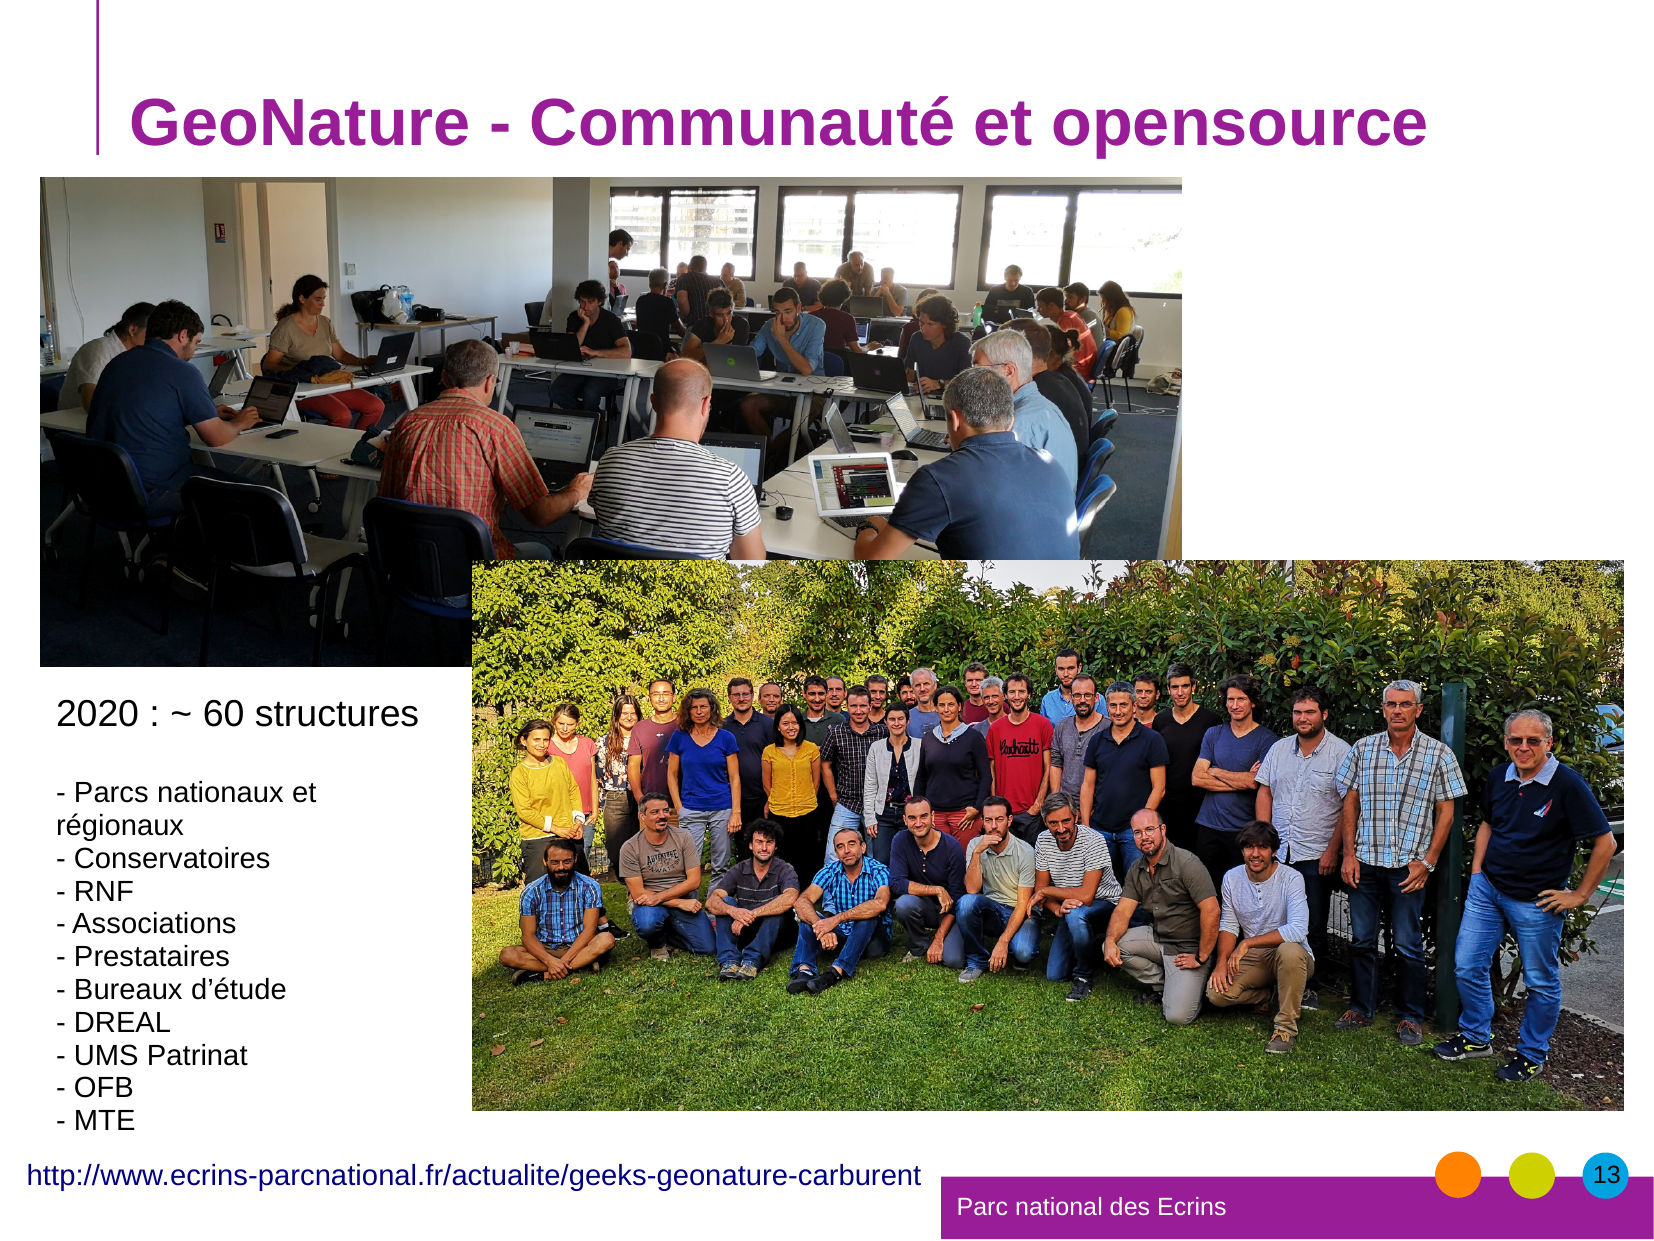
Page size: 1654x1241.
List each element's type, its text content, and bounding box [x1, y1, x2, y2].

text_box 2020 : ~ 60 structures - Parcs nationaux et régionaux - Conservatoires - RNF - Associations - Prestataires - Bureaux d’étude - DREAL - UMS Patrinat - OFB - MTE [41, 685, 455, 1145]
text_box http://www.ecrins-parcnational.fr/actualite/geeks-geonature-carburent [11, 1151, 955, 1200]
title GeoNature - Communauté et opensource [129, 11, 1619, 160]
picture [40, 177, 1624, 1111]
